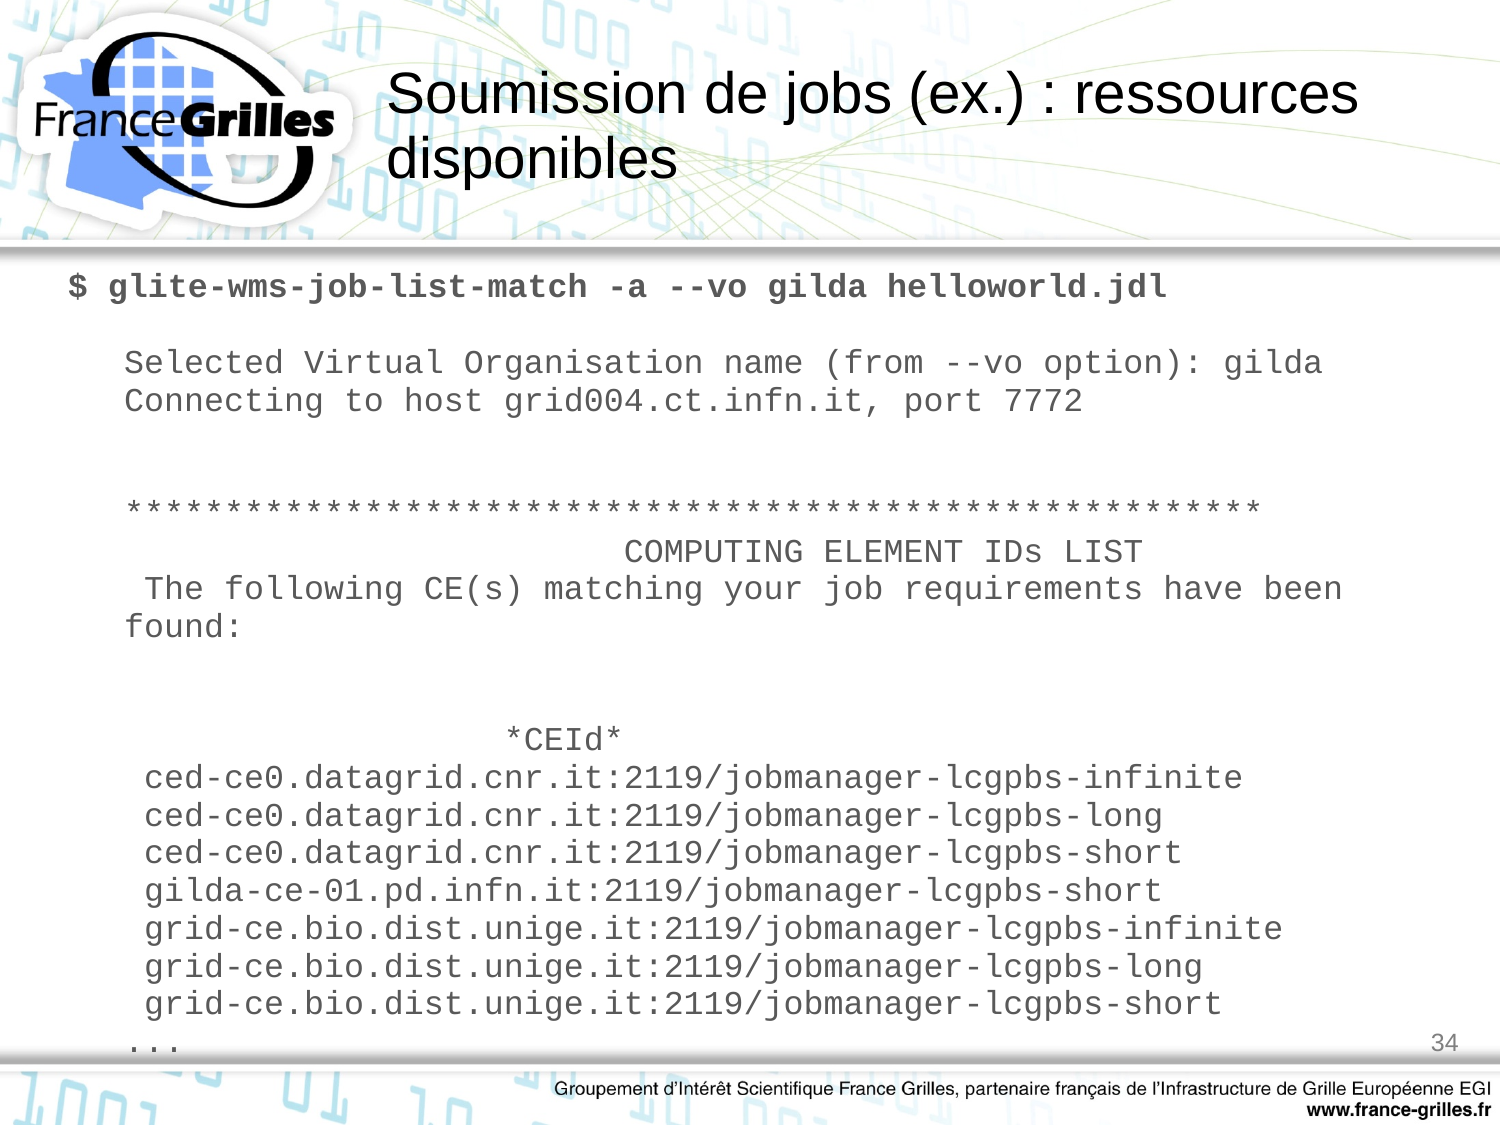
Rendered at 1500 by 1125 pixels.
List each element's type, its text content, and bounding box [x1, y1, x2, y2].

list $ glite-wms-job-list-match -a --vo gilda helloworld.jdl Selected Virtual Organisation name (from --vo option): gilda Connecting to host grid004.ct.infn.it, port 7772 ********************************************************* COMPUTING ELEMENT IDs LIST The following CE(s) matching your job requirements have been found: *CEId* ced-ce0.datagrid.cnr.it:2119/jobmanager-lcgpbs-infinite ced-ce0.datagrid.cnr.it:2119/jobmanager-lcgpbs-long ced-ce0.datagrid.cnr.it:2119/jobmanager-lcgpbs-short gilda-ce-01.pd.infn.it:2119/jobmanager-lcgpbs-short grid-ce.bio.dist.unige.it:2119/jobmanager-lcgpbs-infinite grid-ce.bio.dist.unige.it:2119/jobmanager-lcgpbs-long grid-ce.bio.dist.unige.it:2119/jobmanager-lcgpbs-short ... [53, 262, 1459, 1071]
picture [0, 0, 1500, 1125]
title Soumission de jobs (ex.) : ressources disponibles [372, 7, 1459, 244]
